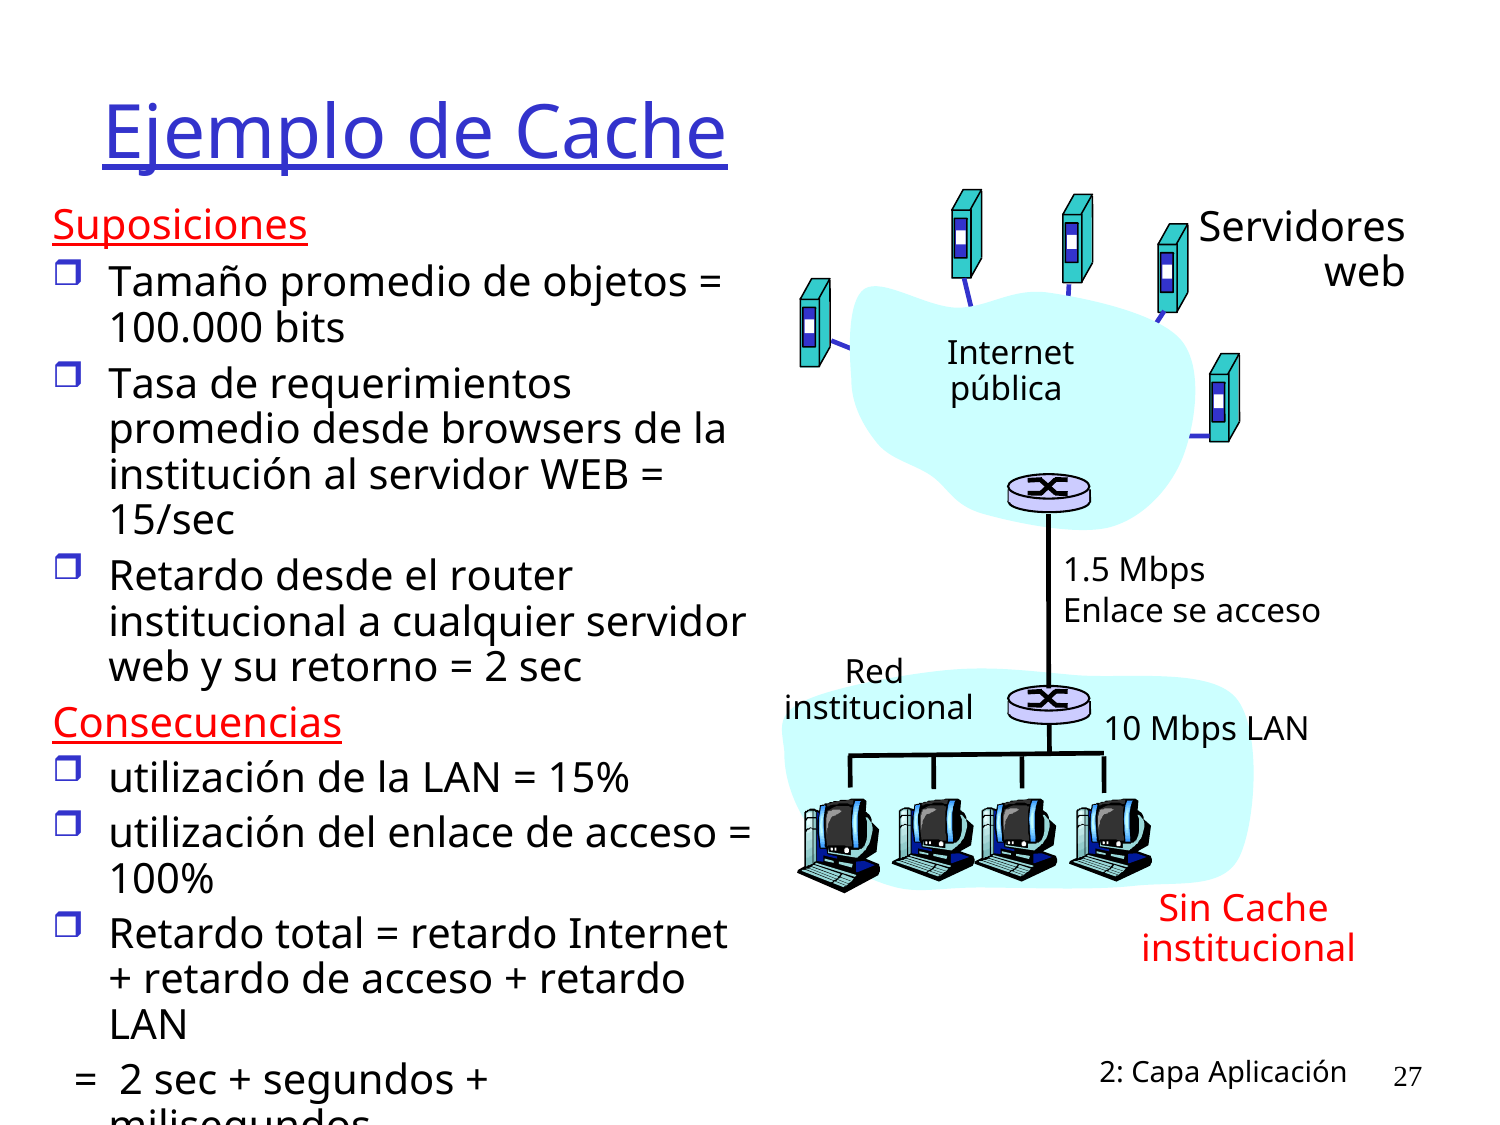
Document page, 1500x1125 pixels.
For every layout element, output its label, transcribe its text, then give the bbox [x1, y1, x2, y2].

text_box [800, 278, 830, 368]
text_box 10 Mbps LAN [1088, 704, 1326, 756]
text_box [849, 286, 1196, 531]
text_box [951, 189, 982, 279]
text_box [1158, 223, 1183, 313]
text_box [1062, 194, 1093, 283]
text_box [782, 668, 1254, 894]
text_box Servidores web [1183, 198, 1421, 304]
text_box 1.5 Mbps Enlace se acceso [1047, 545, 1337, 637]
title Ejemplo de Cache [87, 37, 1363, 225]
text_box Red institucional [769, 647, 990, 735]
list Suposiciones Tamaño promedio de objetos = 100.000 bits Tasa de requerimientos promedio desde browsers de la institución al servidor WEB = 15/sec Retardo desde el router institucional a cualquier servidor web y su retorno = 2 sec Consecuencias utilización de la LAN = 15% utilización del enlace de acceso = 100% Retardo total = retardo Internet + retardo de acceso + retardo LAN = 2 sec + segundos + milisegundos [37, 190, 769, 1059]
text_box [1209, 353, 1240, 443]
text_box Internet pública [923, 327, 1090, 416]
text_box Sin Cache institucional [1126, 881, 1372, 978]
